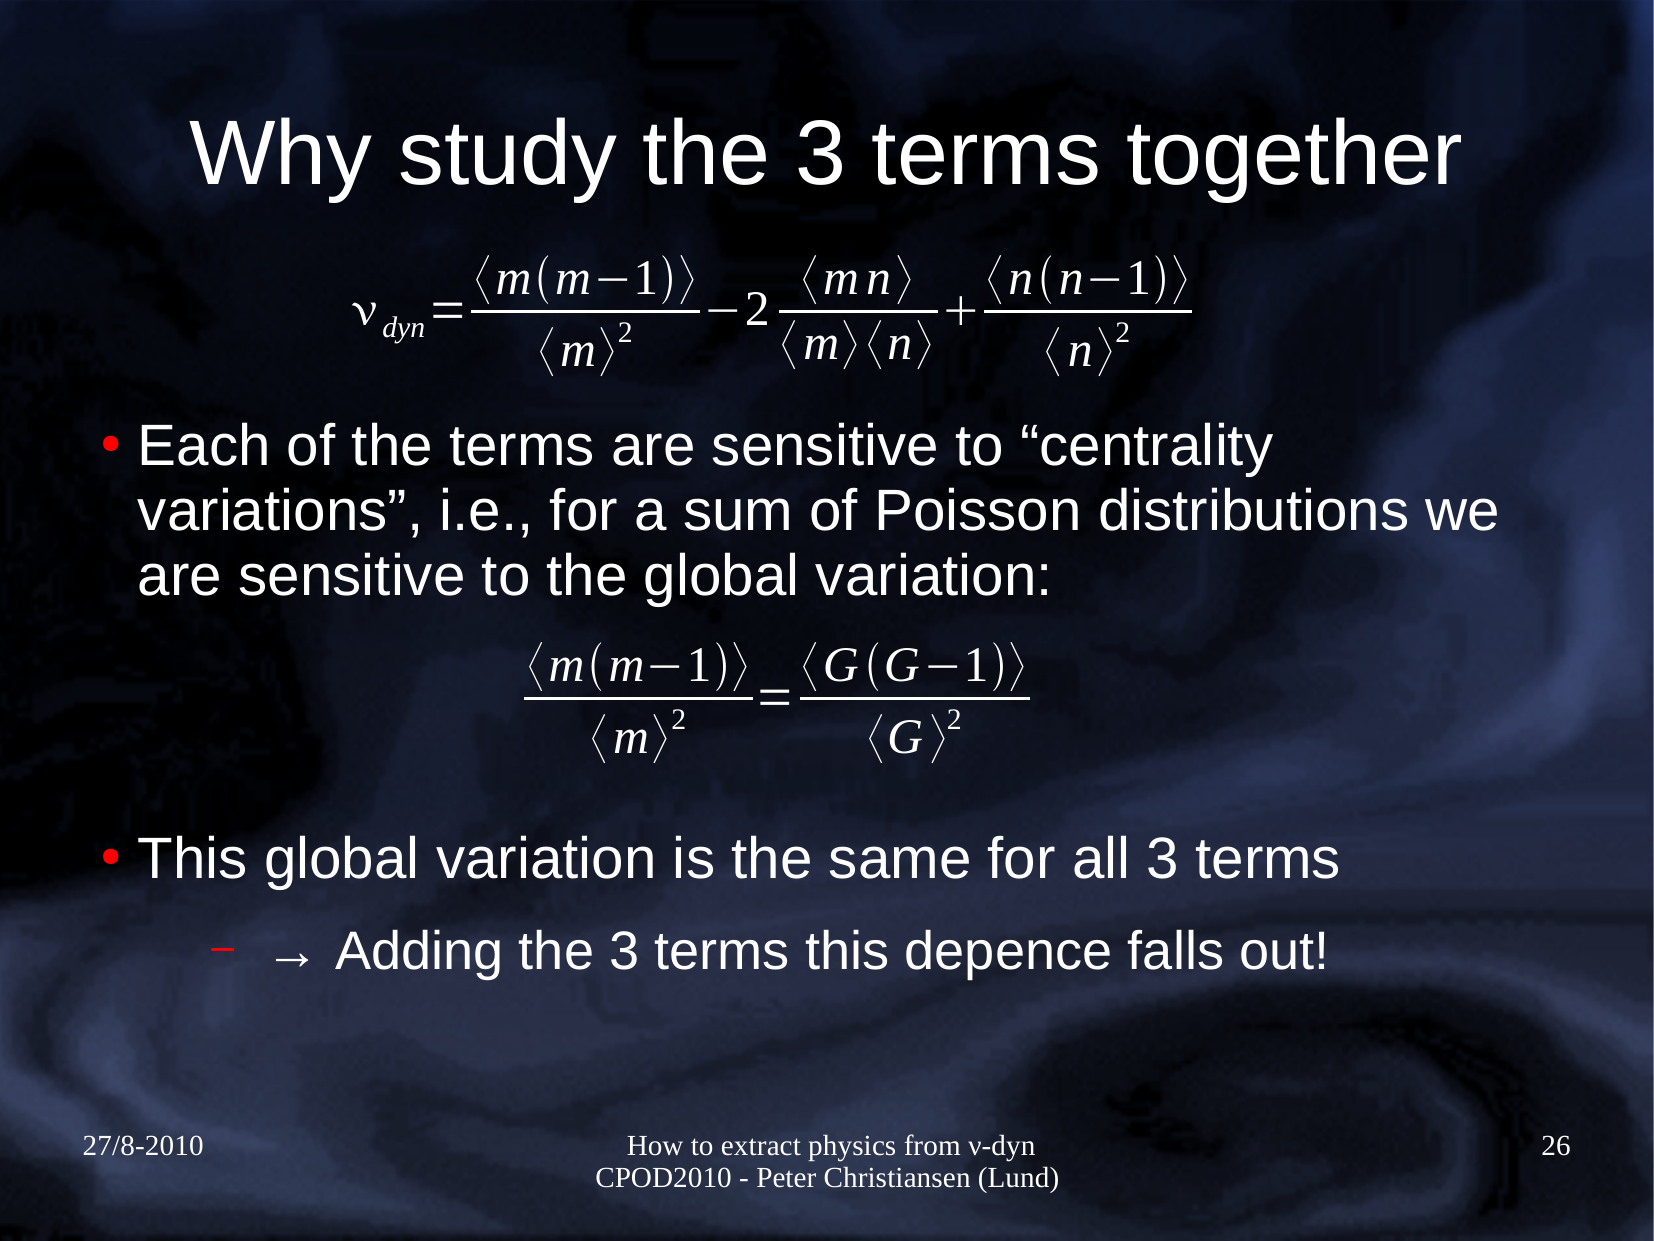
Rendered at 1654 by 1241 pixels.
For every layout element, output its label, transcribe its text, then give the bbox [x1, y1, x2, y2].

chart [515, 637, 1039, 767]
list Each of the terms are sensitive to “centrality variations”, i.e., for a sum of Poisson distributions we are sensitive to the global variation: This global variation is the same for all 3 terms → Adding the 3 terms this depence falls out! [82, 412, 1571, 1120]
chart [345, 250, 1201, 380]
title Why study the 3 terms together [82, 49, 1571, 257]
picture [0, 0, 1654, 1241]
